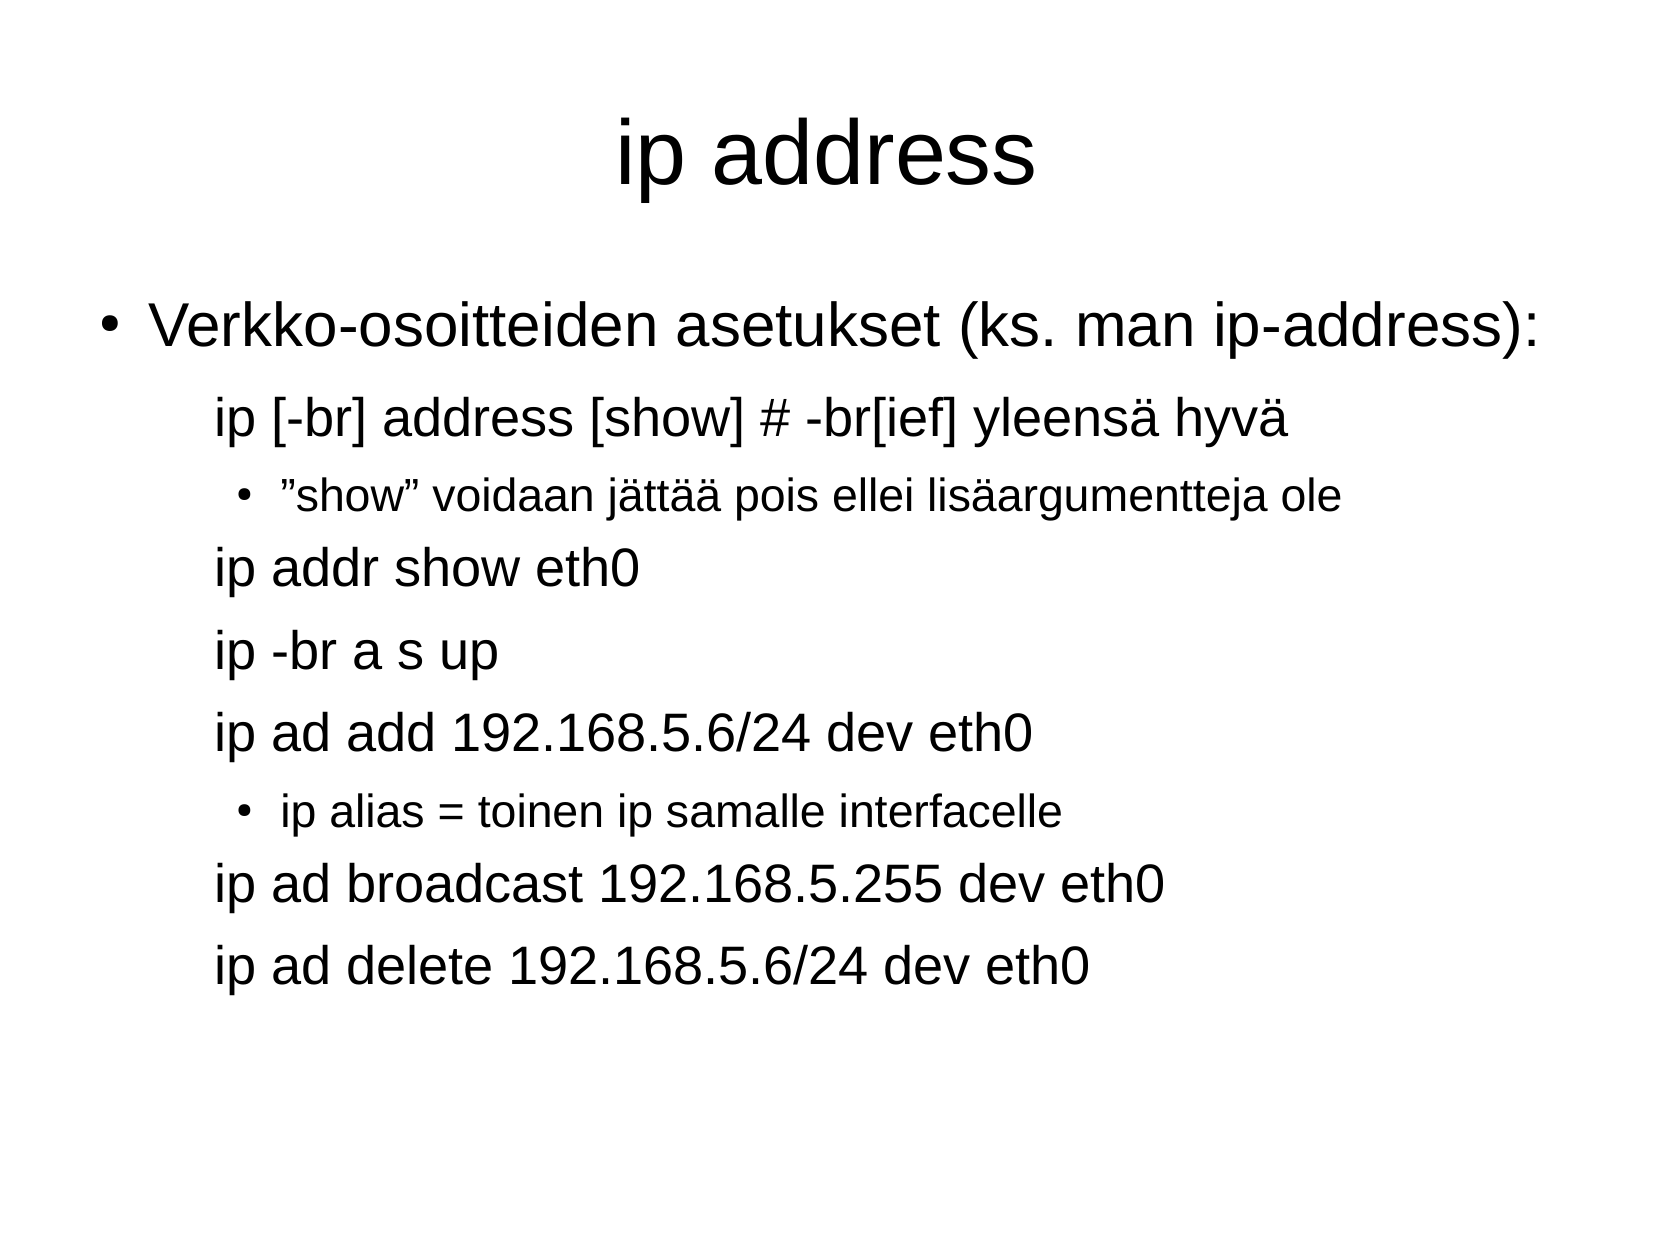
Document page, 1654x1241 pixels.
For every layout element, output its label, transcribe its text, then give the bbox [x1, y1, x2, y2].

title ip address [82, 49, 1571, 257]
list Verkko-osoitteiden asetukset (ks. man ip-address): ip [-br] address [show] # -br[ief] yleensä hyvä ”show” voidaan jättää pois ellei lisäargumentteja ole ip addr show eth0 ip -br a s up ip ad add 192.168.5.6/24 dev eth0 ip alias = toinen ip samalle interfacelle ip ad broadcast 192.168.5.255 dev eth0 ip ad delete 192.168.5.6/24 dev eth0 [82, 290, 1571, 1010]
